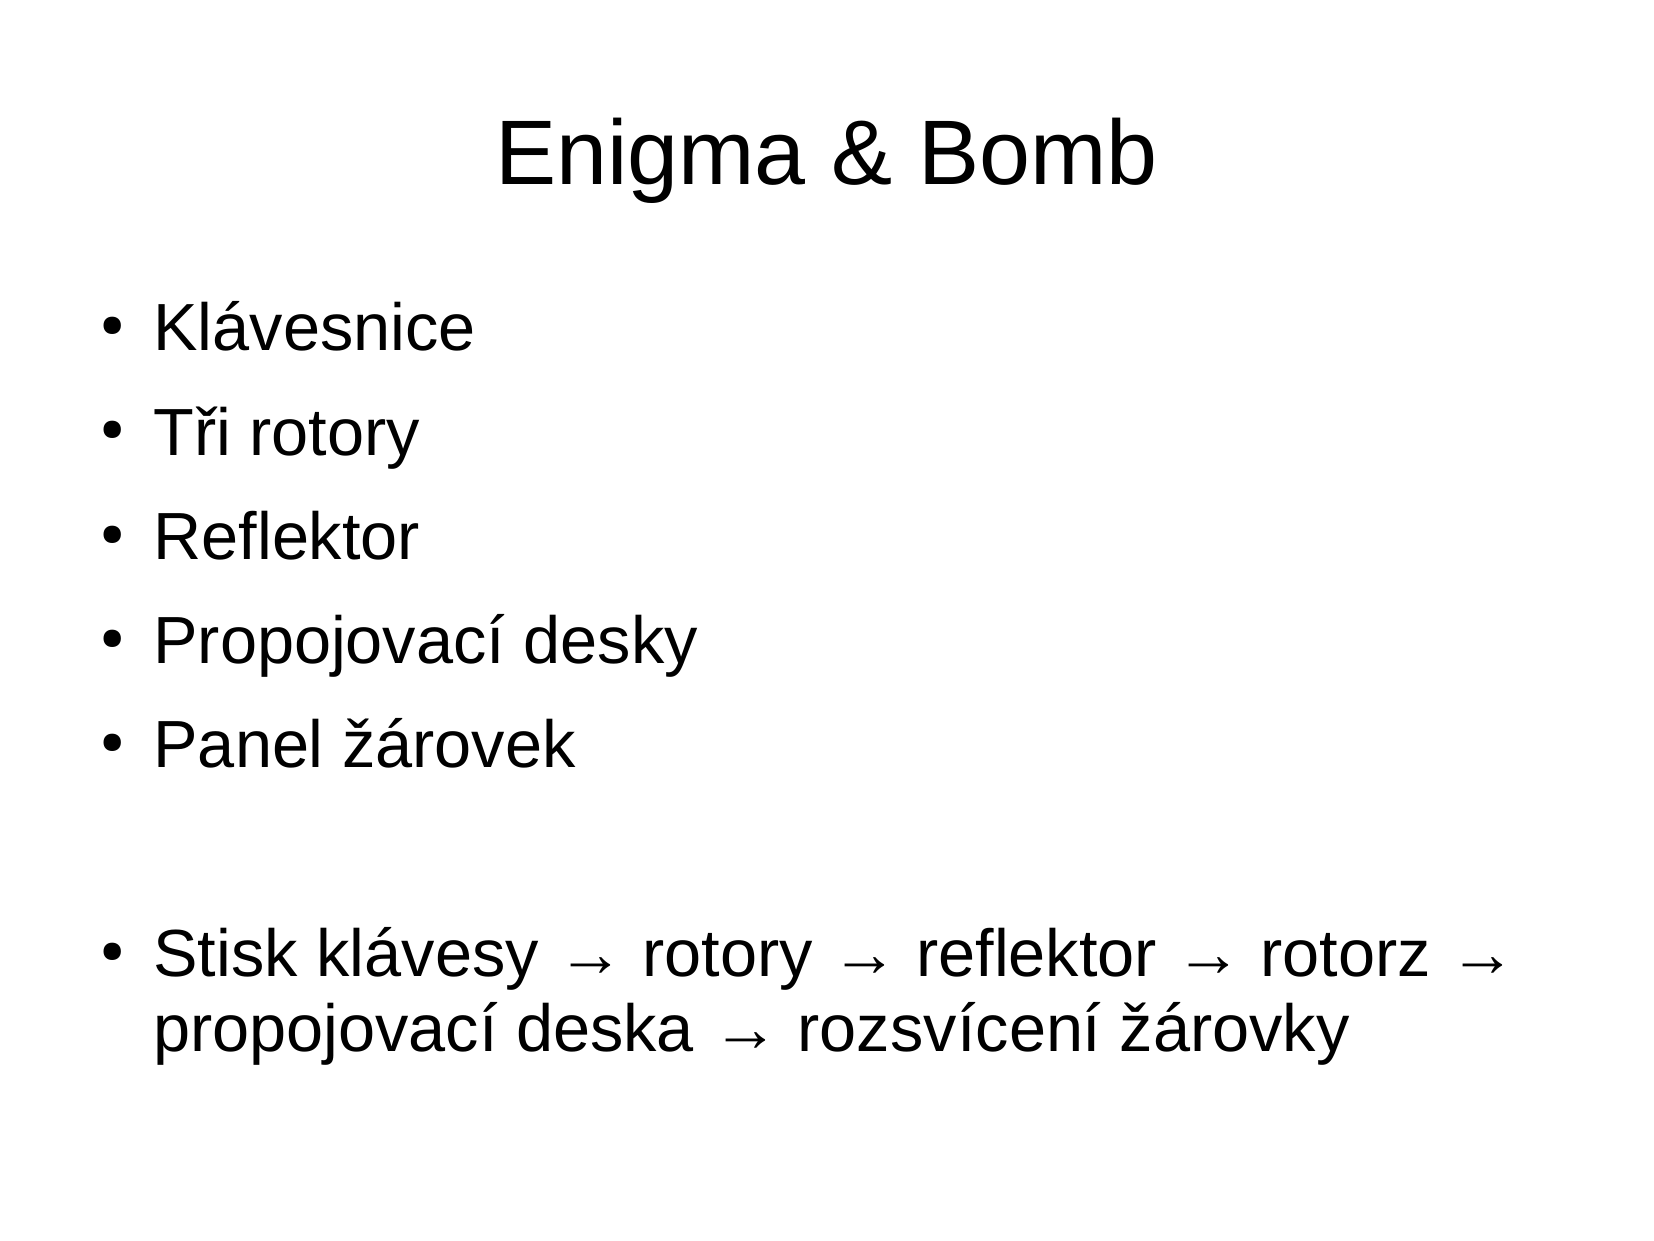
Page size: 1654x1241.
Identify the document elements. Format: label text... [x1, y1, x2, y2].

title Enigma & Bomb [82, 56, 1571, 250]
list Klávesnice Tři rotory Reflektor Propojovací desky Panel žárovek Stisk klávesy → rotory → reflektor → rotorz → propojovací deska → rozsvícení žárovky [82, 290, 1571, 1094]
